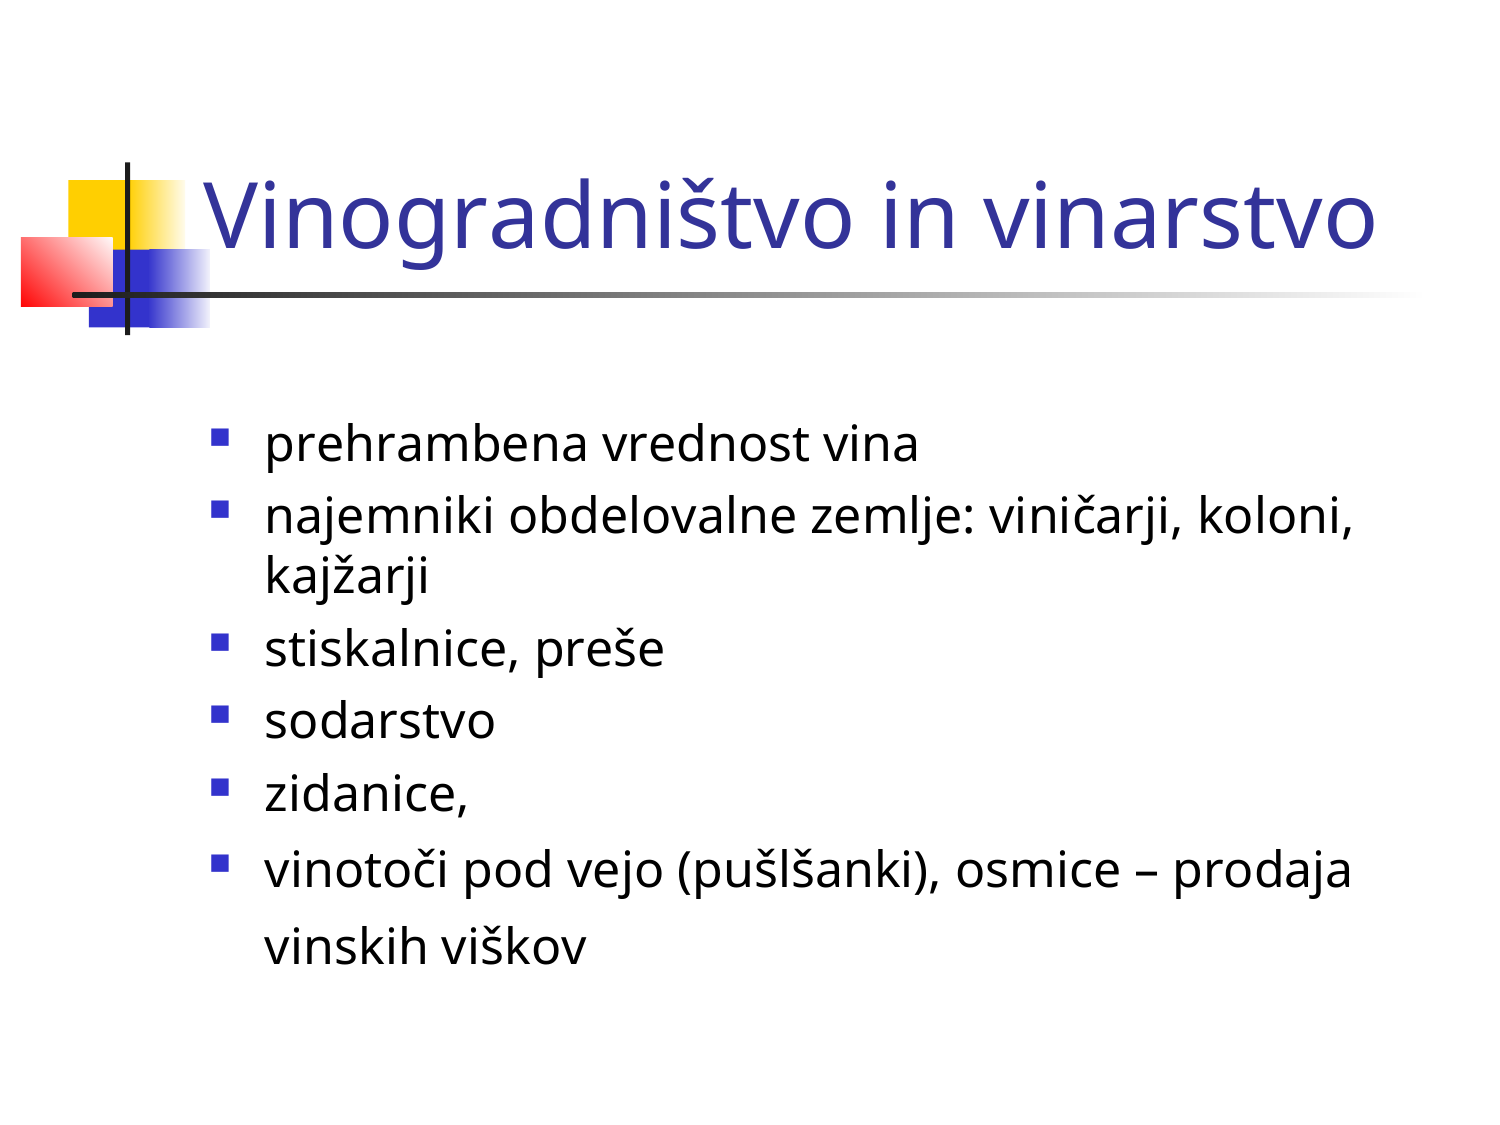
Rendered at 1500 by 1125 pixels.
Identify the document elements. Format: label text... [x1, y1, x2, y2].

list prehrambena vrednost vina najemniki obdelovalne zemlje: viničarji, koloni, kajžarji stiskalnice, preše sodarstvo zidanice, vinotoči pod vejo (pušlšanki), osmice – prodaja vinskih viškov [193, 331, 1469, 1007]
title Vinogradništvo in vinarstvo [188, 35, 1468, 276]
